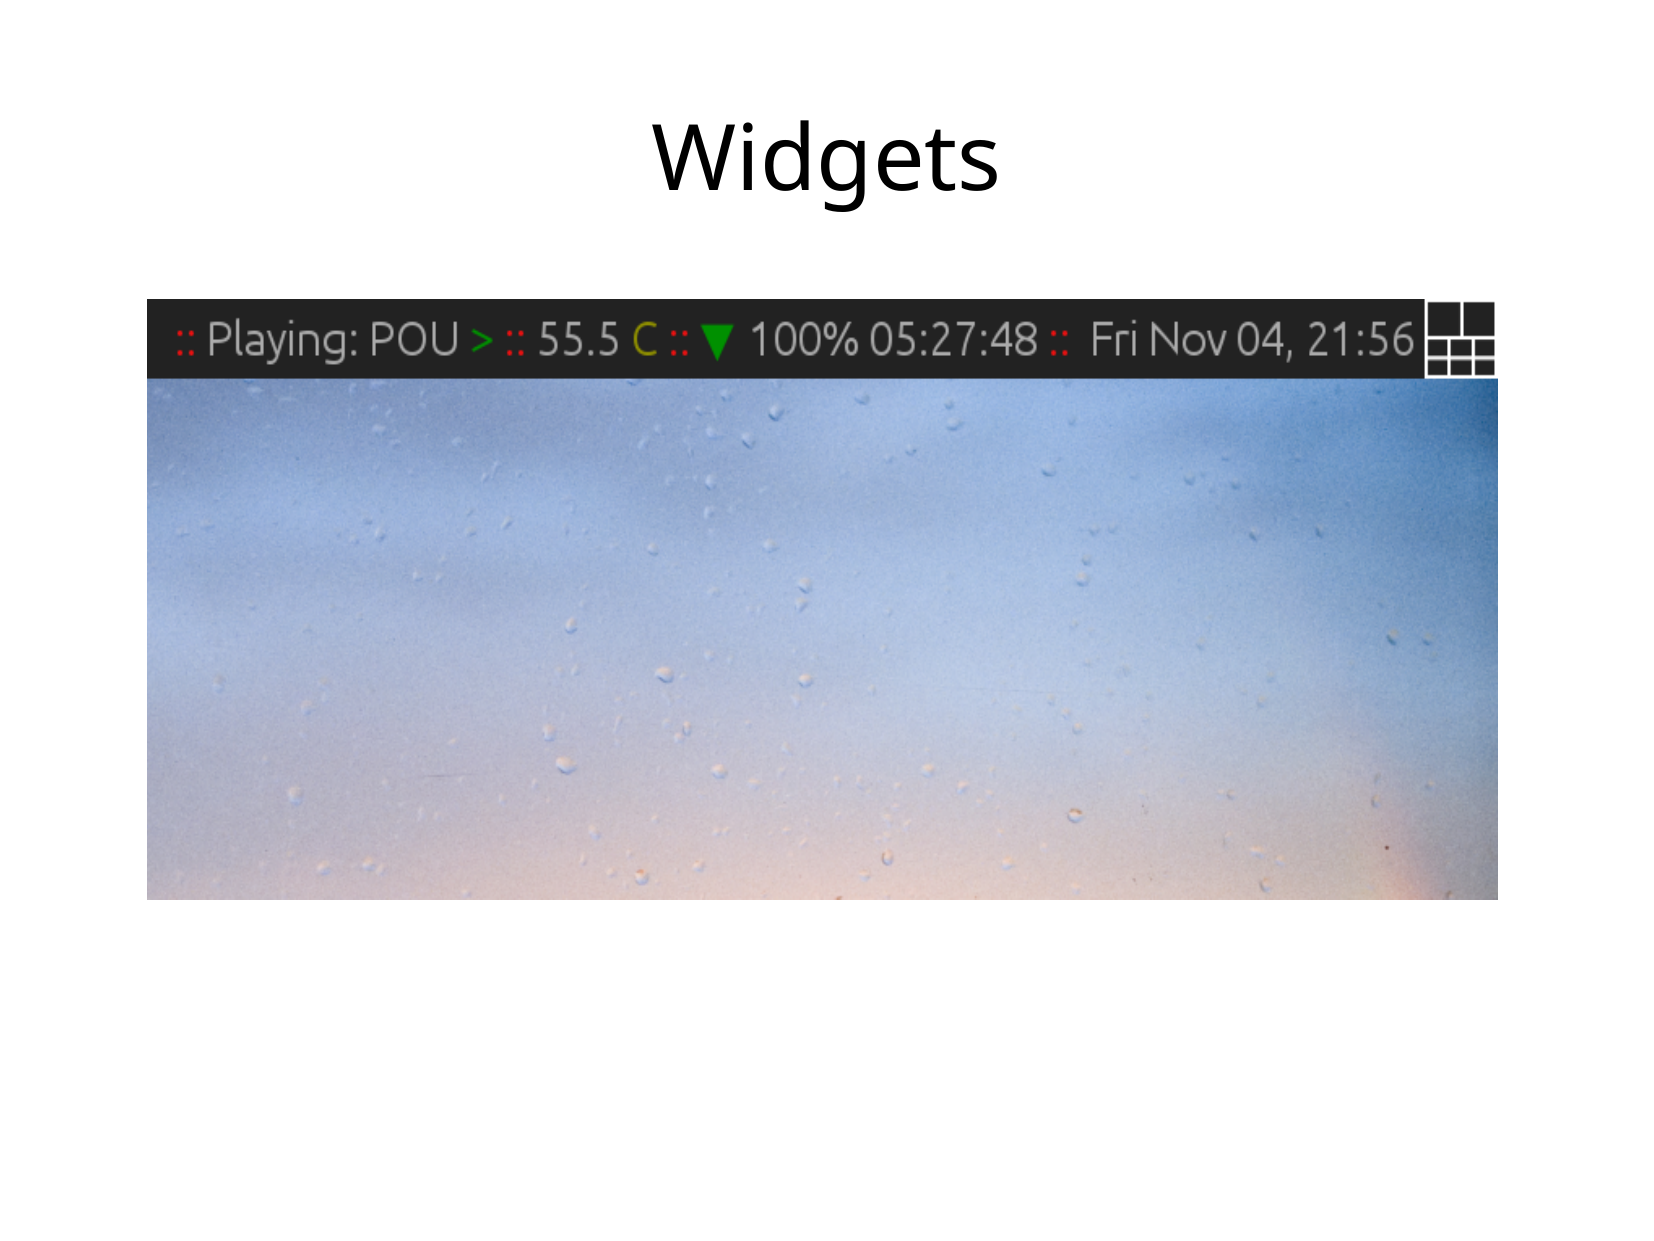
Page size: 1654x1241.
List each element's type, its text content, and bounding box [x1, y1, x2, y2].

picture [147, 299, 1498, 901]
title Widgets [0, 0, 1654, 311]
